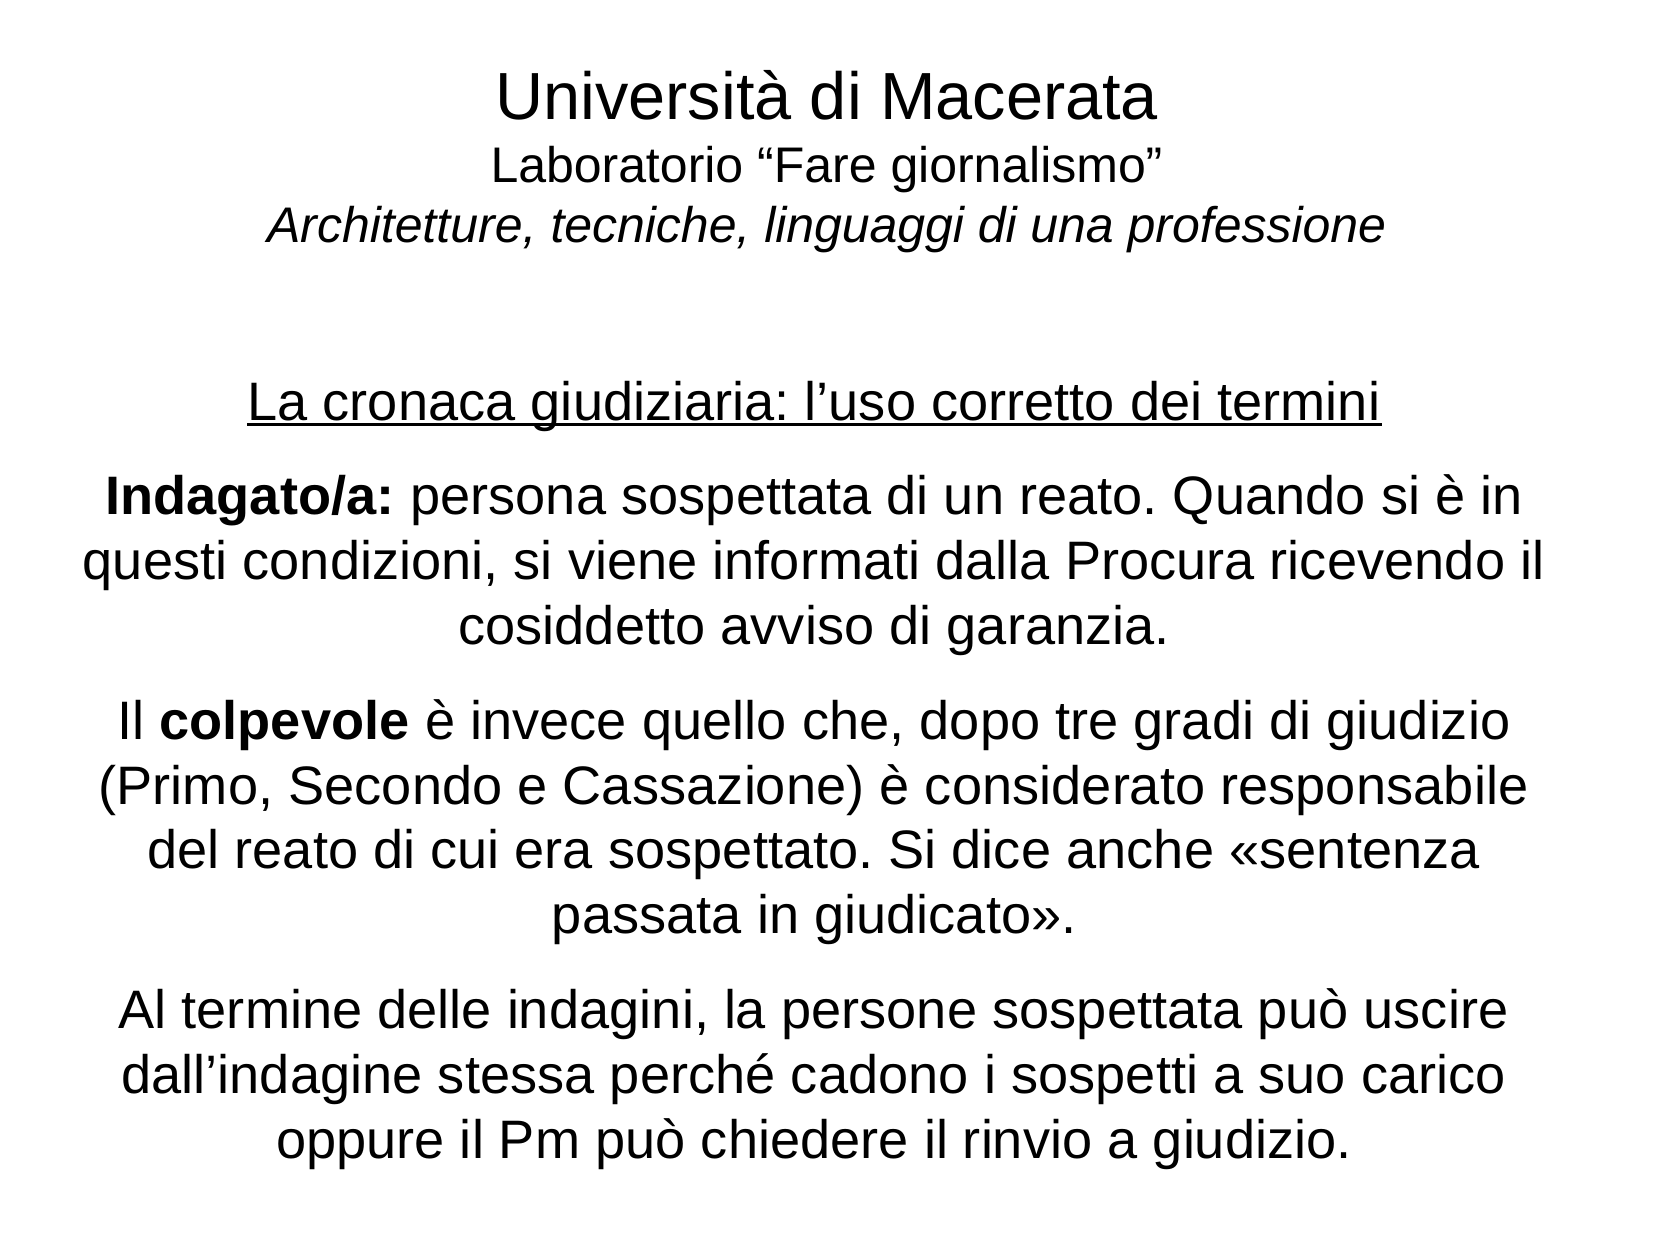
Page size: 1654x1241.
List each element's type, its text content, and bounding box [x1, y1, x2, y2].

subtitle La cronaca giudiziaria: l’uso corretto dei termini Indagato/a: persona sospettata di un reato. Quando si è in questi condizioni, si viene informati dalla Procura ricevendo il cosiddetto avviso di garanzia. Il colpevole è invece quello che, dopo tre gradi di giudizio (Primo, Secondo e Cassazione) è considerato responsabile del reato di cui era sospettato. Si dice anche «sentenza passata in giudicato». Al termine delle indagini, la persone sospettata può uscire dall’indagine stessa perché cadono i sospetti a suo carico oppure il Pm può chiedere il rinvio a giudizio. [82, 291, 1571, 1235]
title Università di Macerata Laboratorio “Fare giornalismo” Architetture, tecniche, linguaggi di una professione [82, 49, 1571, 257]
